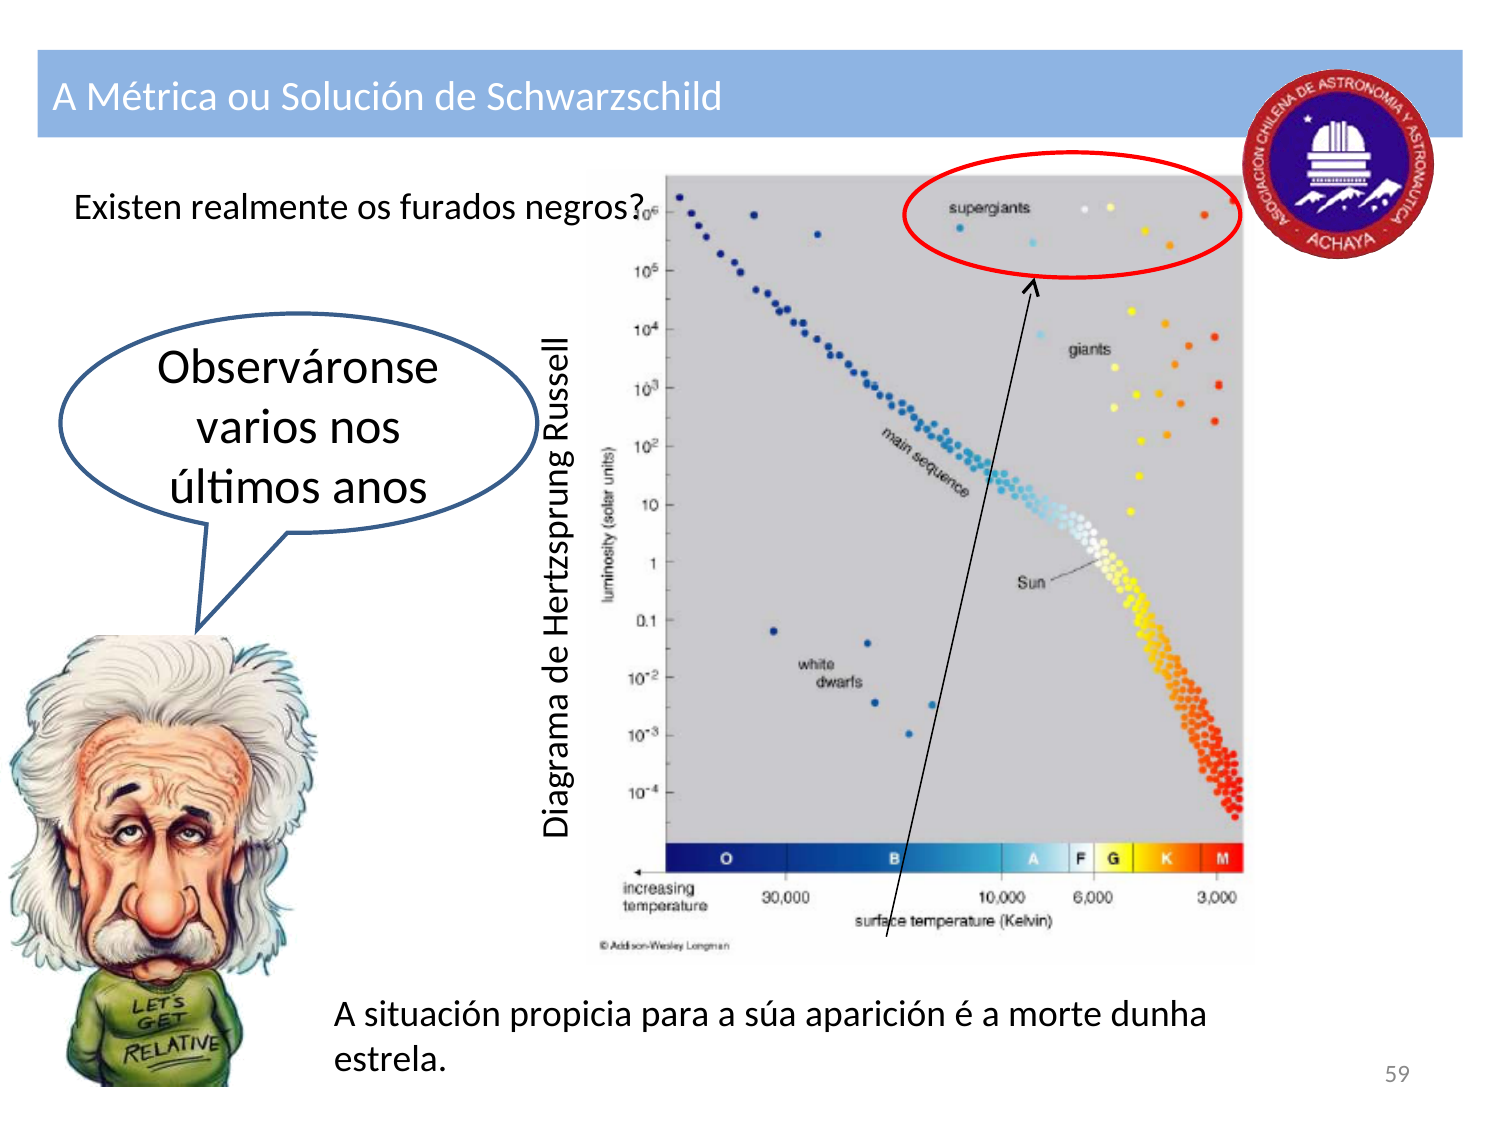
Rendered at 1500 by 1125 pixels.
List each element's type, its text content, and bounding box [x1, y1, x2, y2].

text_box Observáronse varios nos últimos anos [60, 313, 522, 630]
picture [586, 67, 1436, 966]
text_box A situación propicia para a súa aparición é a morte dunha estrela. [318, 981, 1346, 1088]
text_box <número> [1074, 1042, 1426, 1103]
picture [907, 169, 1238, 275]
text_box Existen realmente os furados negros? [59, 173, 662, 235]
text_box Diagrama de Hertzsprung Russell [522, 321, 584, 855]
picture [0, 635, 340, 1087]
text_box A Métrica ou Solución de Schwarzschild [37, 49, 1463, 138]
